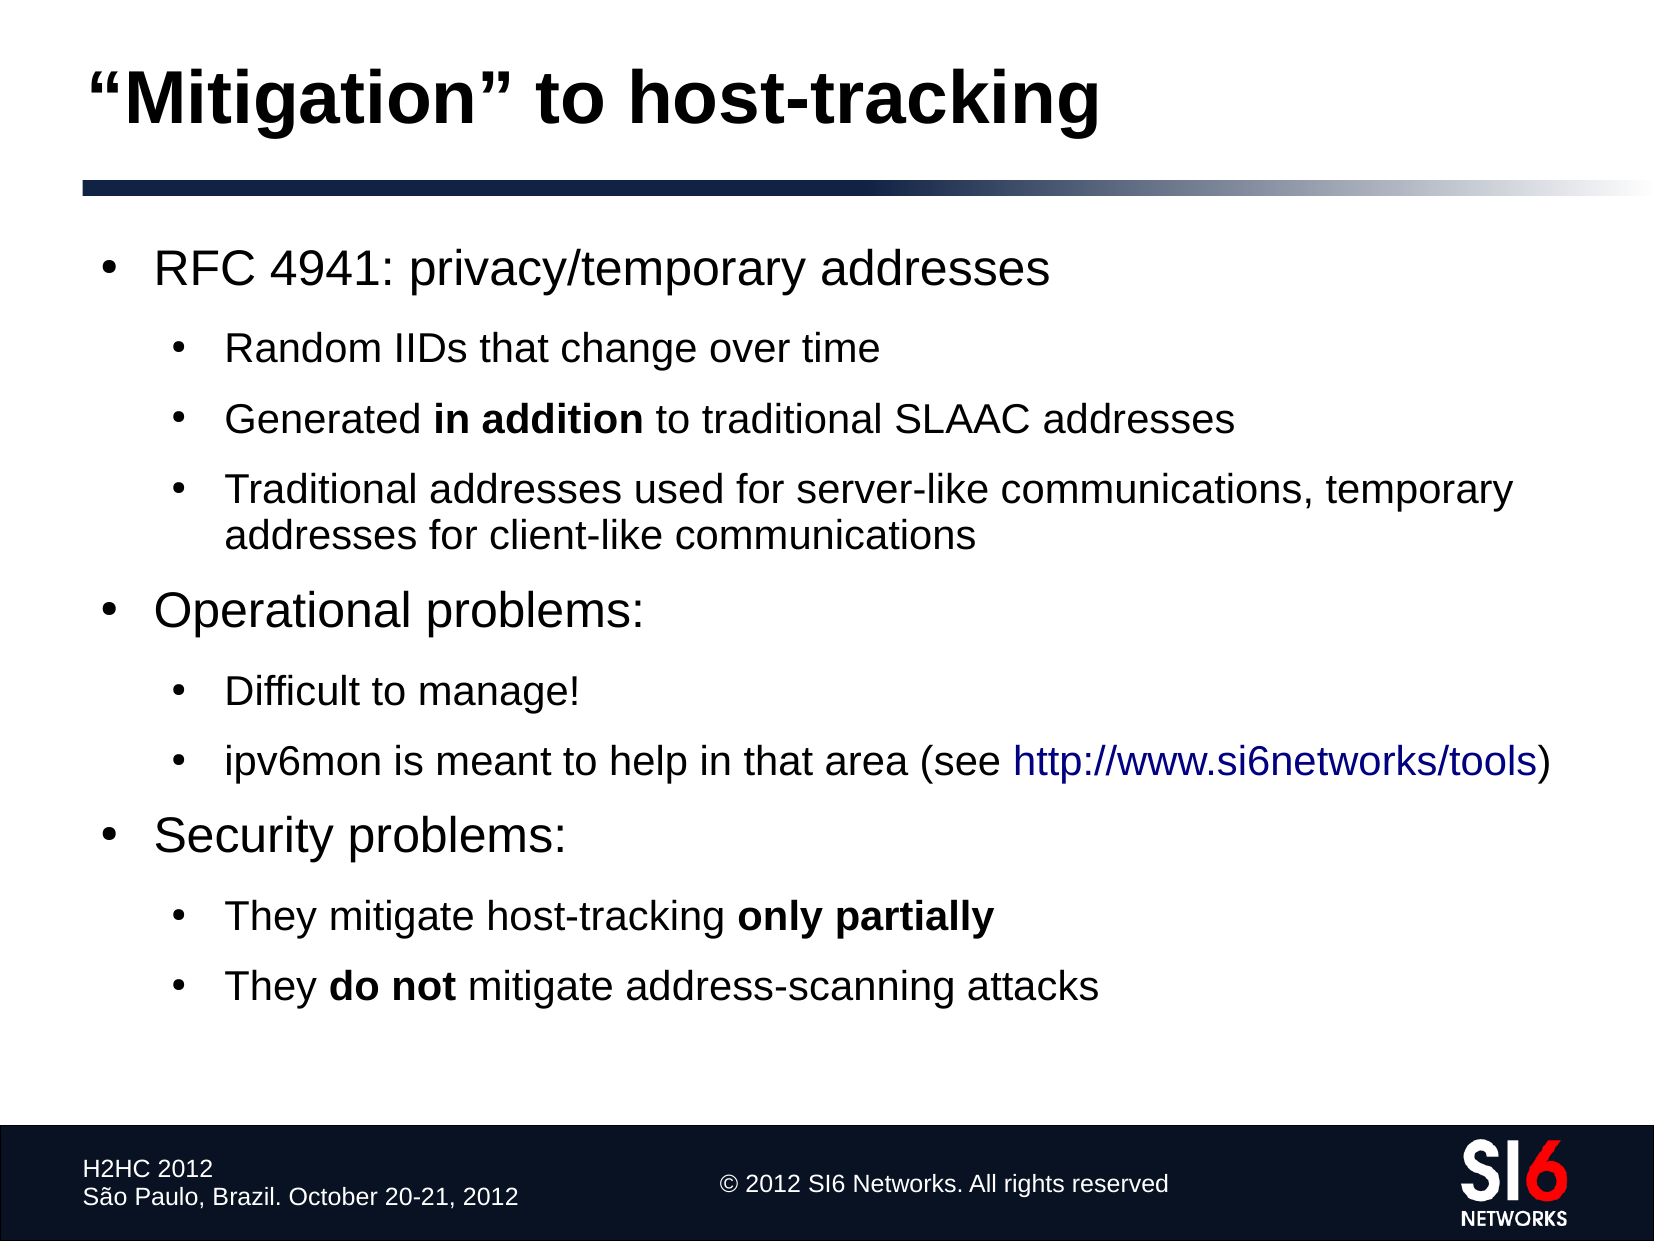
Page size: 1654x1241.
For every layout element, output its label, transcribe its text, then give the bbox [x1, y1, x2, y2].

list RFC 4941: privacy/temporary addresses Random IIDs that change over time Generated in addition to traditional SLAAC addresses Traditional addresses used for server-like communications, temporary addresses for client-like communications Operational problems: Difficult to manage! ipv6mon is meant to help in that area (see http://www.si6networks/tools) Security problems: They mitigate host-tracking only partially They do not mitigate address-scanning attacks [82, 240, 1571, 1059]
picture [1461, 1139, 1567, 1226]
title “Mitigation” to host-tracking [86, 30, 1576, 166]
